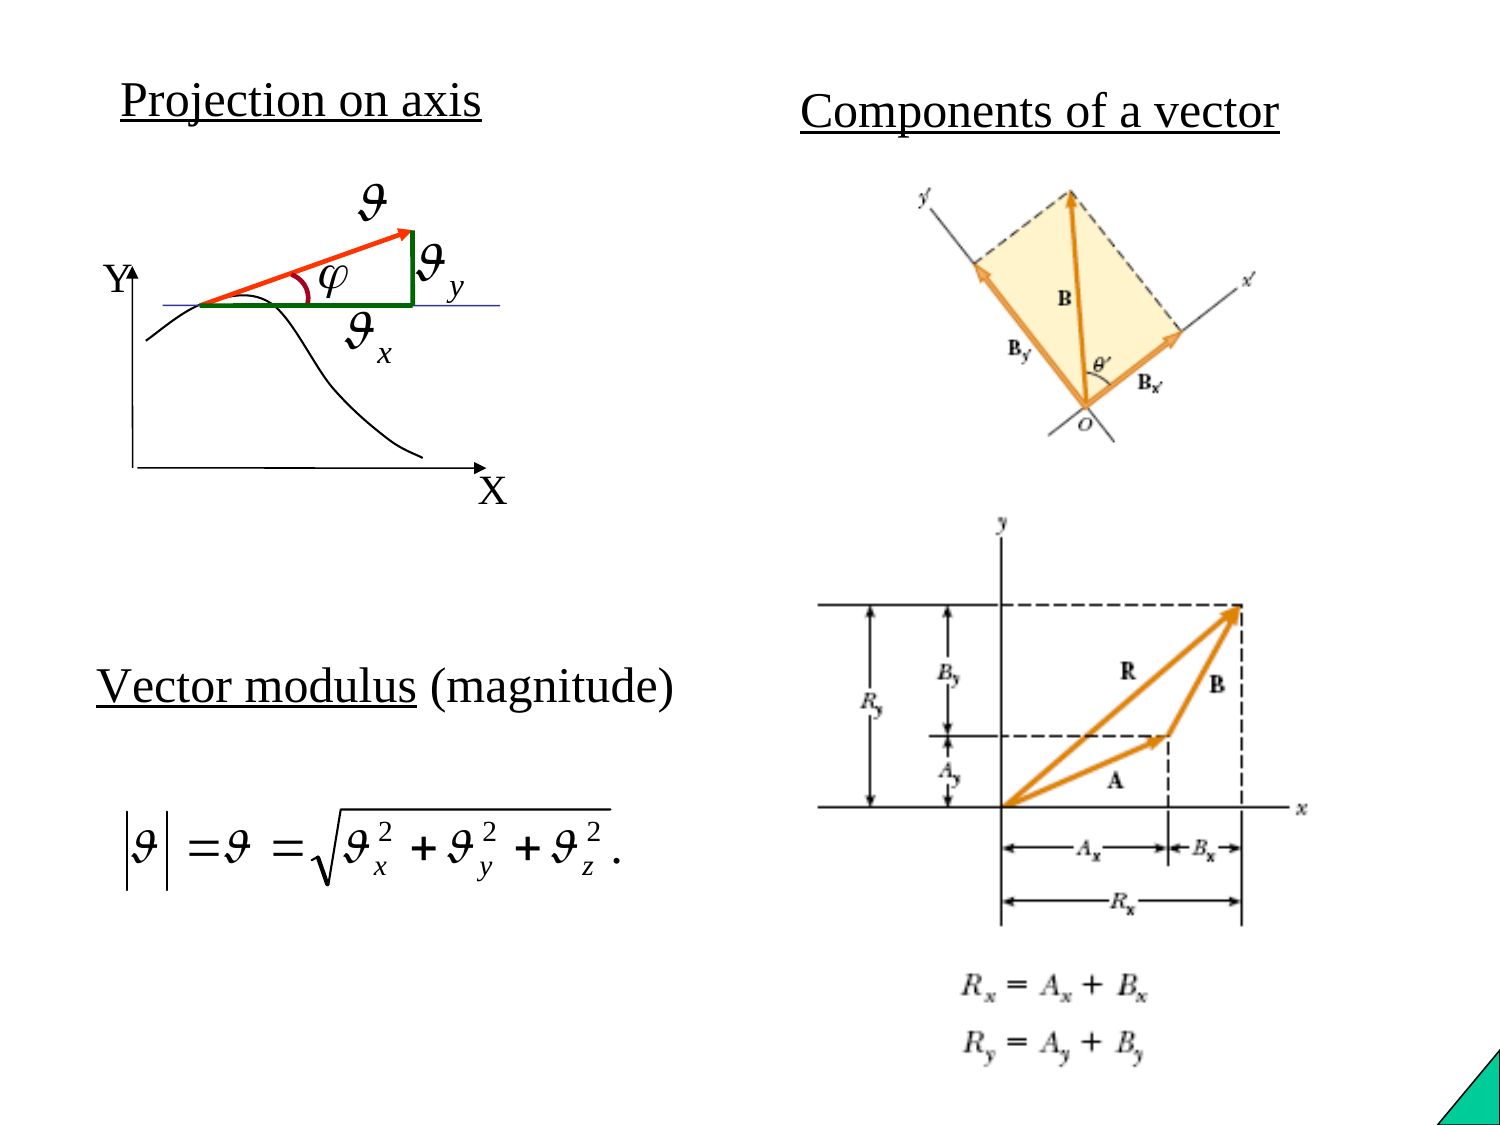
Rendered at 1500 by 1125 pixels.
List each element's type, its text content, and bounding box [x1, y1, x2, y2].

picture [796, 480, 1348, 949]
chart [117, 796, 630, 901]
text_box Vector modulus (magnitude)‏ [81, 644, 690, 720]
chart [350, 155, 474, 315]
text_box  [300, 230, 373, 306]
picture [902, 152, 1290, 458]
chart [337, 292, 404, 378]
text_box X [462, 455, 523, 521]
text_box Components of a vector [785, 70, 1326, 146]
text_box Projection on axis [105, 58, 497, 134]
picture [937, 960, 1196, 1089]
text_box Y [87, 242, 148, 309]
